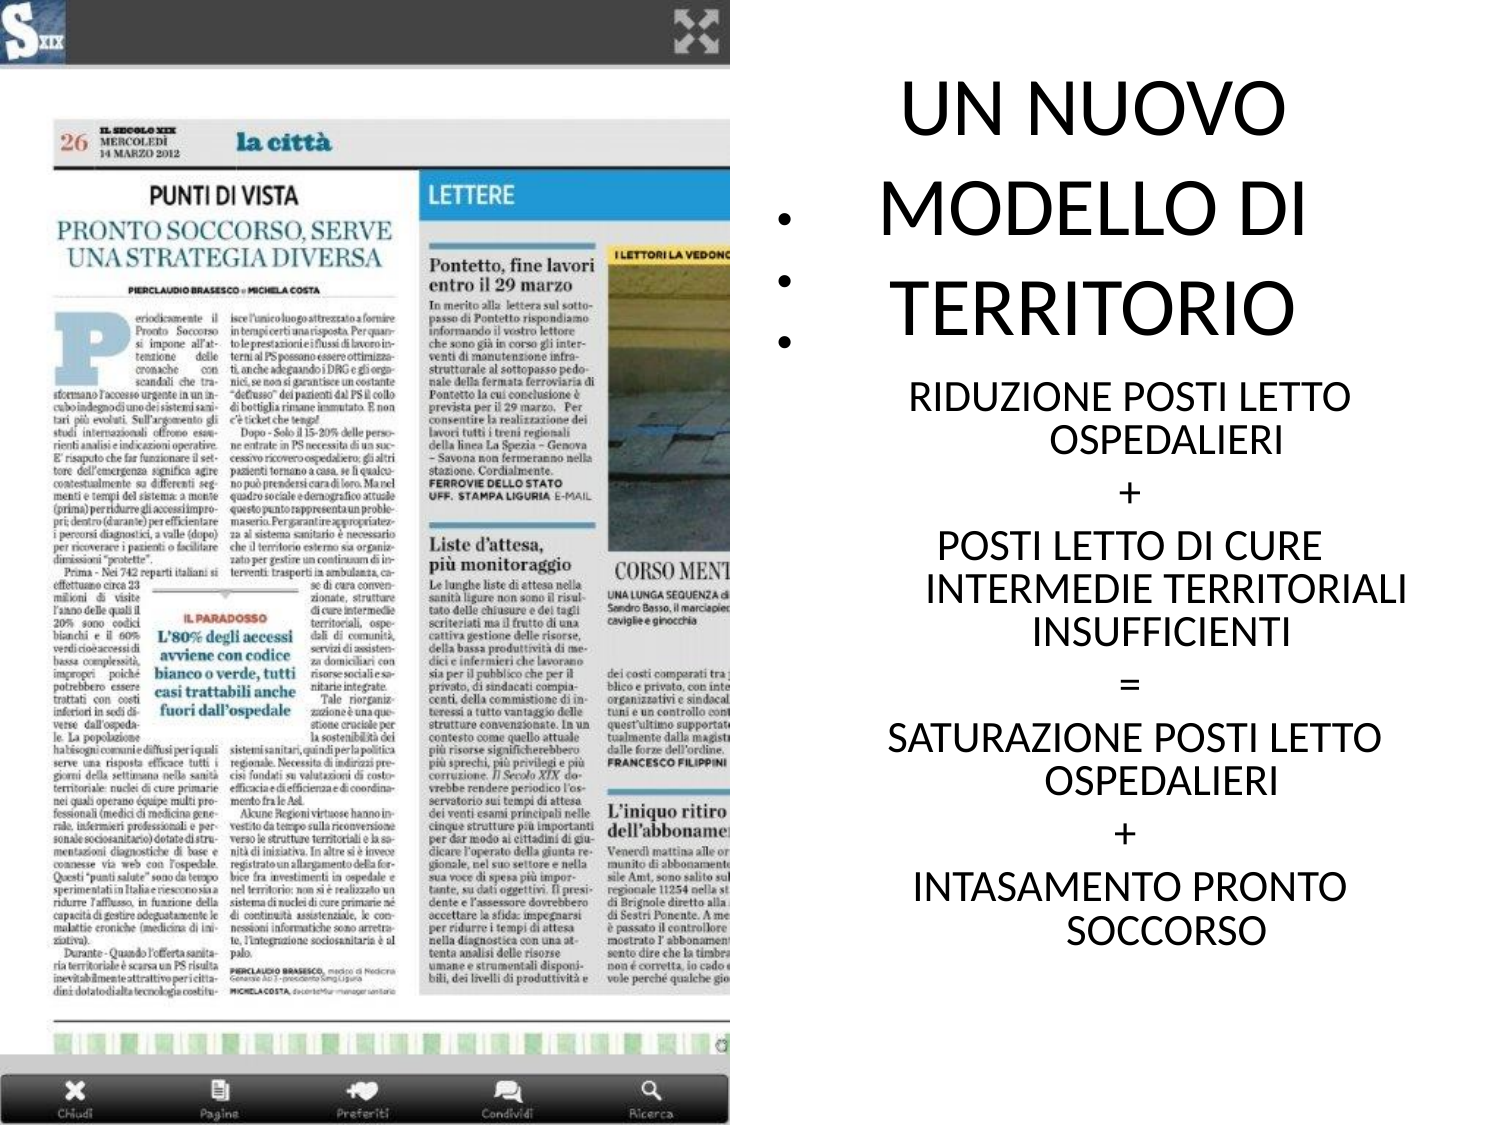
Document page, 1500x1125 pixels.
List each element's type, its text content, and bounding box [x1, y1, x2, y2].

picture [0, 0, 730, 1125]
list RIDUZIONE POSTI LETTO OSPEDALIERI + POSTI LETTO DI CURE INTERMEDIE TERRITORIALI INSUFFICIENTI = SATURAZIONE POSTI LETTO OSPEDALIERI + INTASAMENTO PRONTO SOCCORSO [761, 184, 1426, 1005]
title UN NUOVO MODELLO DI TERRITORIO [761, 45, 1426, 184]
